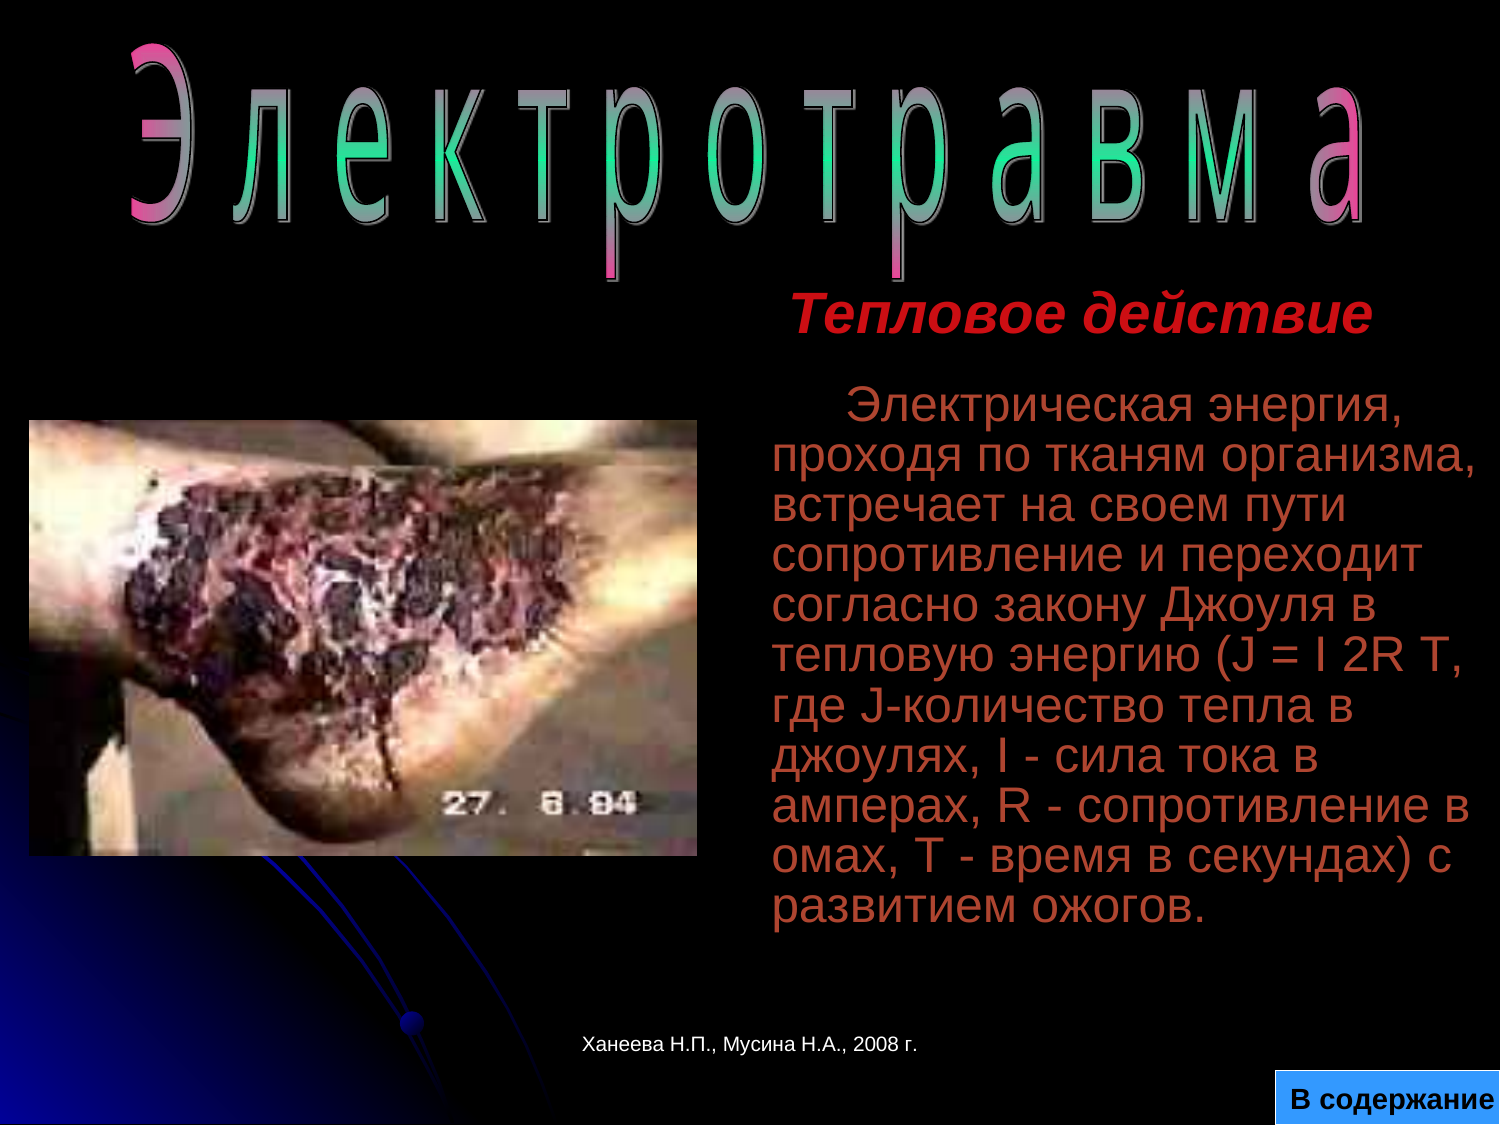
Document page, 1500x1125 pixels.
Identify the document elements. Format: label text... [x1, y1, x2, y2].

text_box Тепловое действие [773, 267, 1447, 353]
picture [29, 420, 697, 856]
text_box В содержание [1275, 1070, 1500, 1125]
text_box Электротравма [335, 86, 388, 223]
text_box Электротравма [605, 86, 660, 279]
text_box Электротравма [1090, 88, 1142, 220]
text_box Электротравма [434, 88, 484, 220]
list Электрическая энергия, проходя по тканям организма, встречает на своем пути сопротивление и переходит согласно закону Джоуля в тепловую энергию (J = I 2R T, где J-количество тепла в джоулях, I - сила тока в амперах, R - сопротивление в омах, T - время в секундах) с развитием ожогов. [742, 373, 1500, 1012]
text_box Электротравма [517, 88, 567, 221]
text_box Электротравма [991, 86, 1041, 223]
text_box Электротравма [232, 88, 288, 222]
text_box Электротравма [803, 88, 853, 221]
text_box Электротравма [1309, 86, 1359, 223]
text_box Электротравма [891, 86, 945, 279]
text_box Электротравма [129, 42, 191, 223]
text_box Электротравма [1187, 88, 1253, 220]
text_box Электротравма [706, 86, 763, 223]
